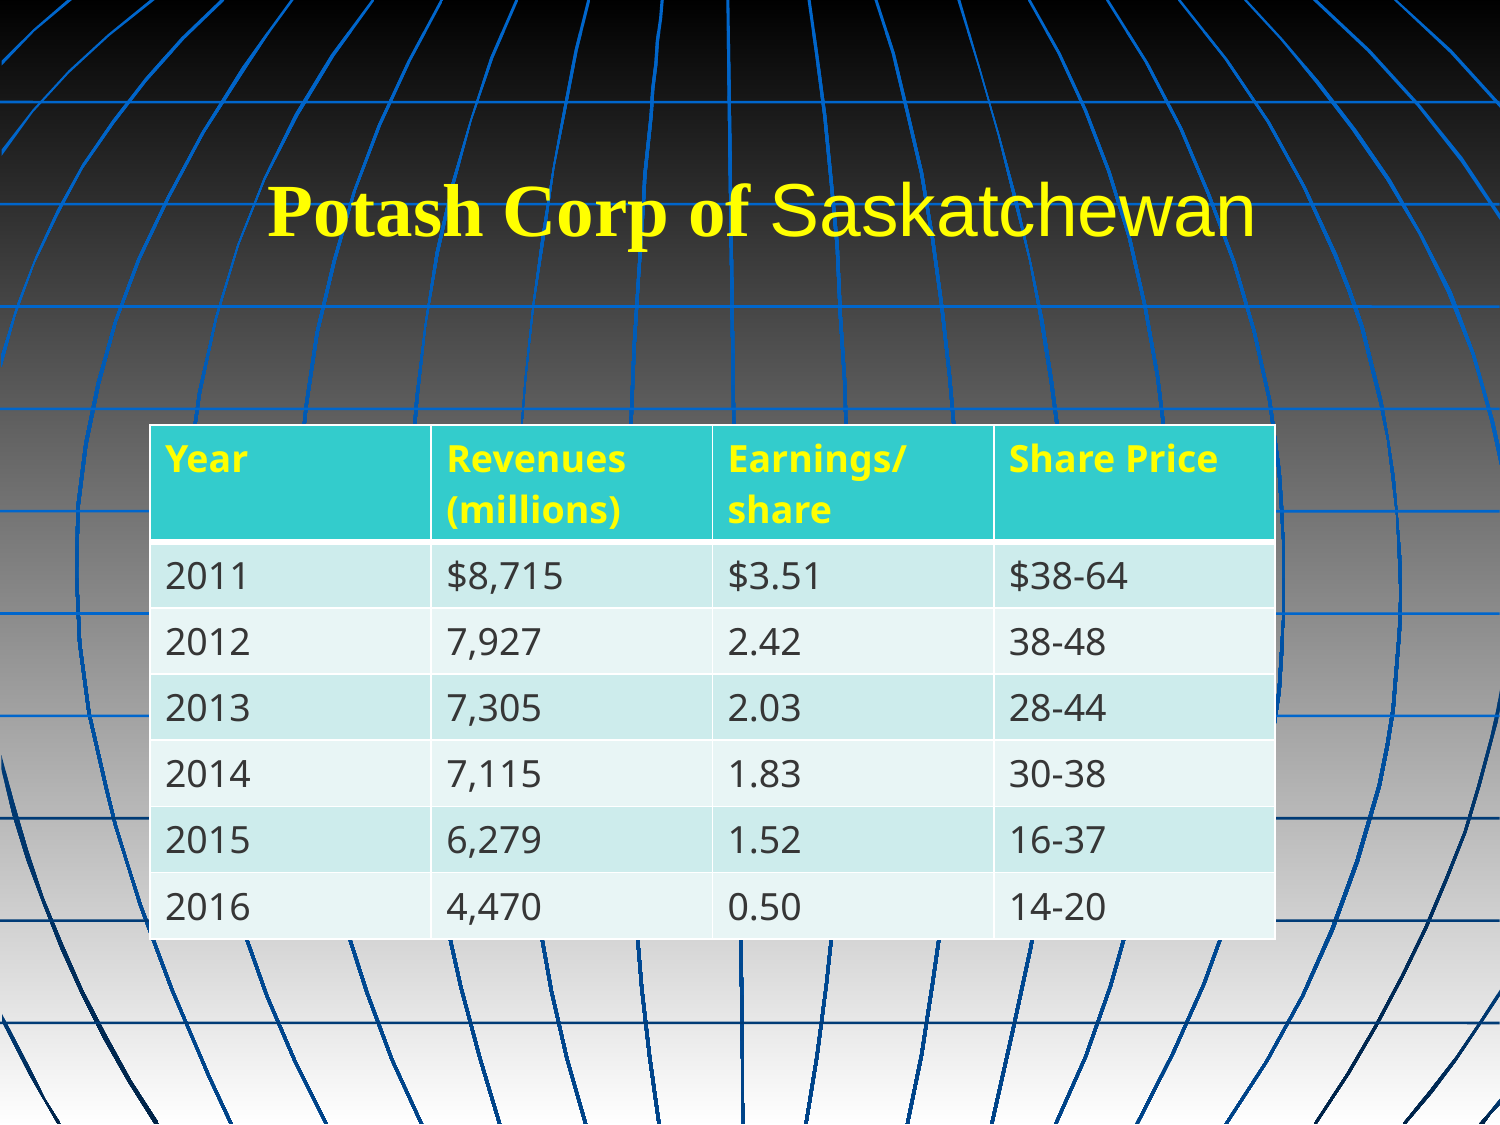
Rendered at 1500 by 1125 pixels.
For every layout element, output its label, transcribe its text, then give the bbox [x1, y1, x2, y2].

table_header Share Price [995, 426, 1274, 539]
table_cell 1.83 [713, 741, 993, 806]
table_header Earnings/ share [713, 426, 993, 539]
table_header Revenues (millions) [432, 426, 712, 539]
table_cell 30-38 [995, 741, 1274, 806]
table_cell $38-64 [995, 545, 1274, 607]
table_cell 7,927 [432, 609, 712, 673]
table_header Year [151, 426, 430, 539]
table_cell 2.42 [713, 609, 993, 673]
table_cell 6,279 [432, 807, 712, 872]
table_cell 2016 [151, 873, 430, 938]
table_cell 2012 [151, 609, 430, 673]
table_cell 14-20 [995, 873, 1274, 938]
table_cell 2011 [151, 545, 430, 607]
table_cell $8,715 [432, 545, 712, 607]
table_cell $3.51 [713, 545, 993, 607]
table_cell 2014 [151, 741, 430, 806]
table_cell 2015 [151, 807, 430, 872]
table_cell 7,115 [432, 741, 712, 806]
table_cell 2013 [151, 675, 430, 739]
table_cell 16-37 [995, 807, 1274, 872]
table_cell 2.03 [713, 675, 993, 739]
table_cell 0.50 [713, 873, 993, 938]
table_cell 38-48 [995, 609, 1274, 673]
table_cell 28-44 [995, 675, 1274, 739]
table_cell 1.52 [713, 807, 993, 872]
table_cell 7,305 [432, 675, 712, 739]
title Potash Corp of Saskatchewan [75, 125, 1450, 288]
table_cell 4,470 [432, 873, 712, 938]
